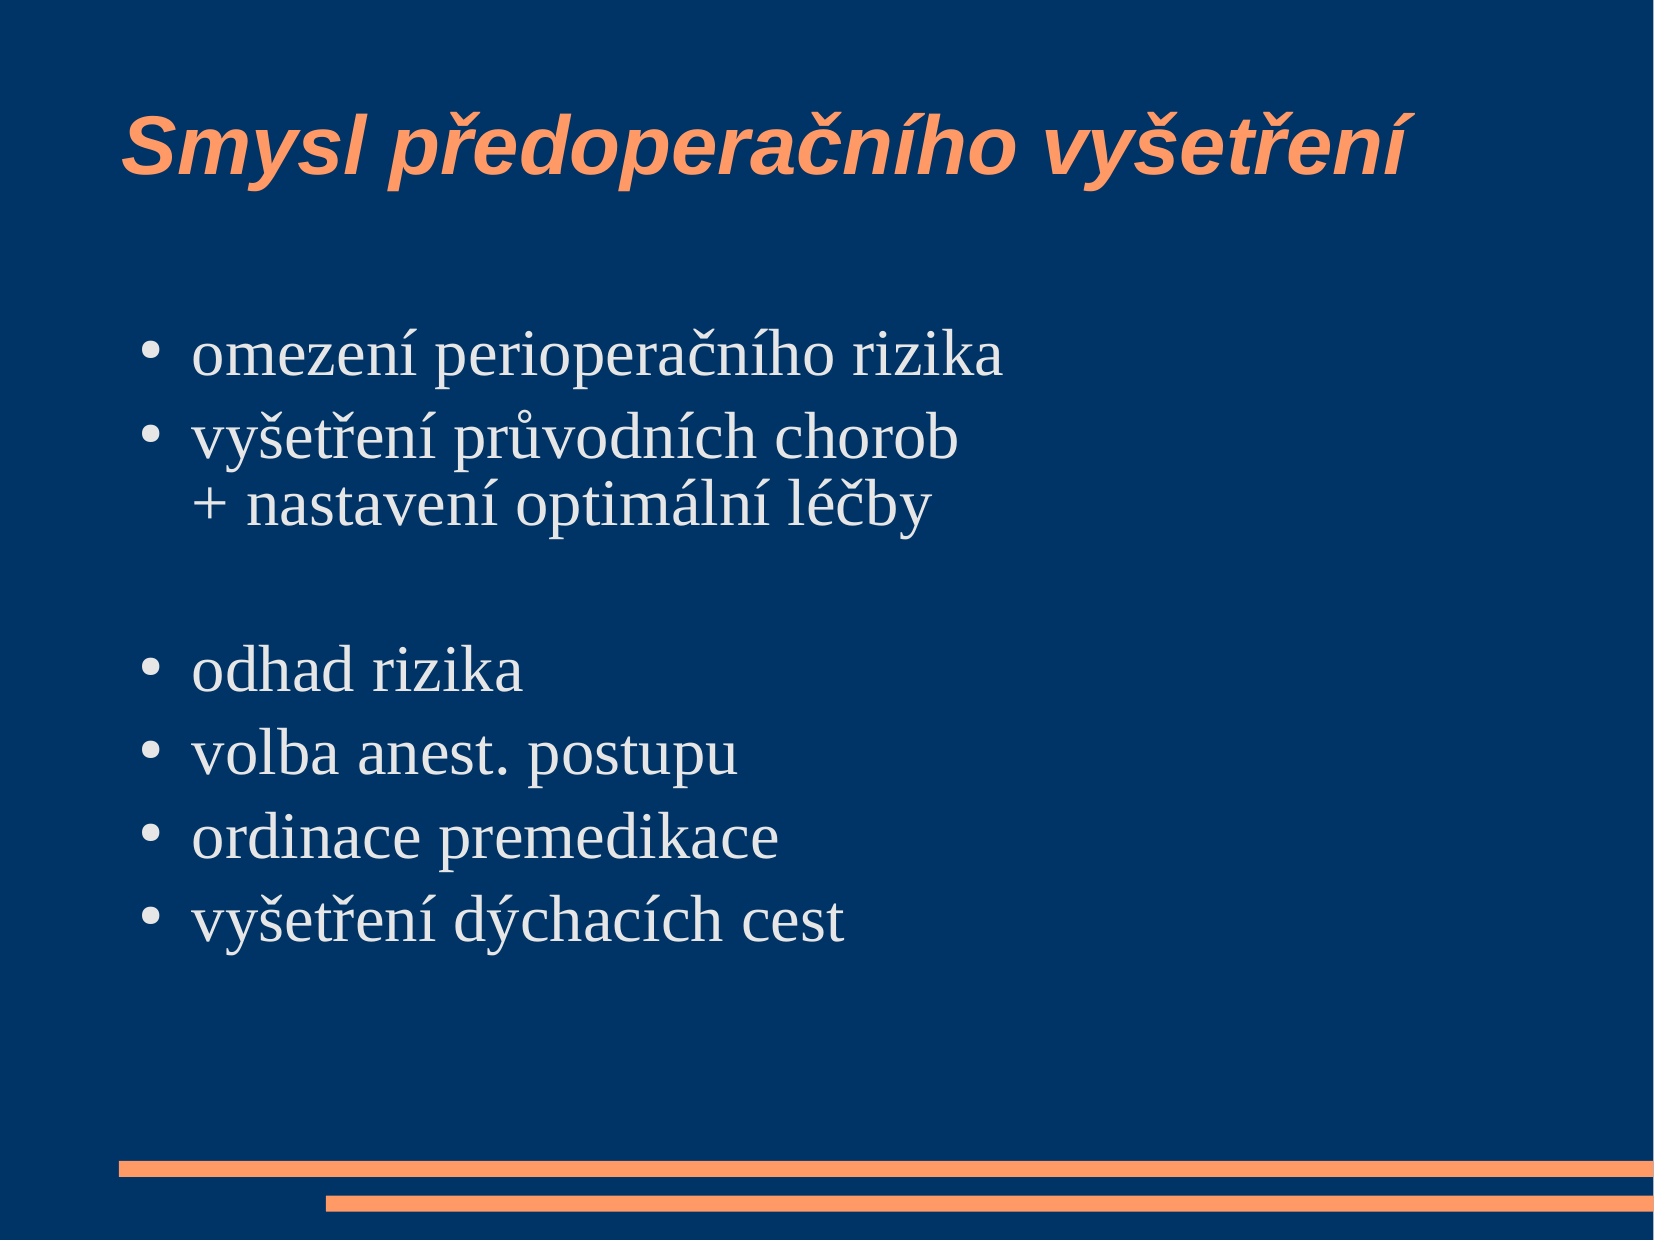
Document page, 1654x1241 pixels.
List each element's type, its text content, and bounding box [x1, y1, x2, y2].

title Smysl předoperačního vyšetření [121, 46, 1534, 254]
list omezení perioperačního rizika vyšetření průvodních chorob + nastavení optimální léčby odhad rizika volba anest. postupu ordinace premedikace vyšetření dýchacích cest [121, 322, 1561, 1133]
